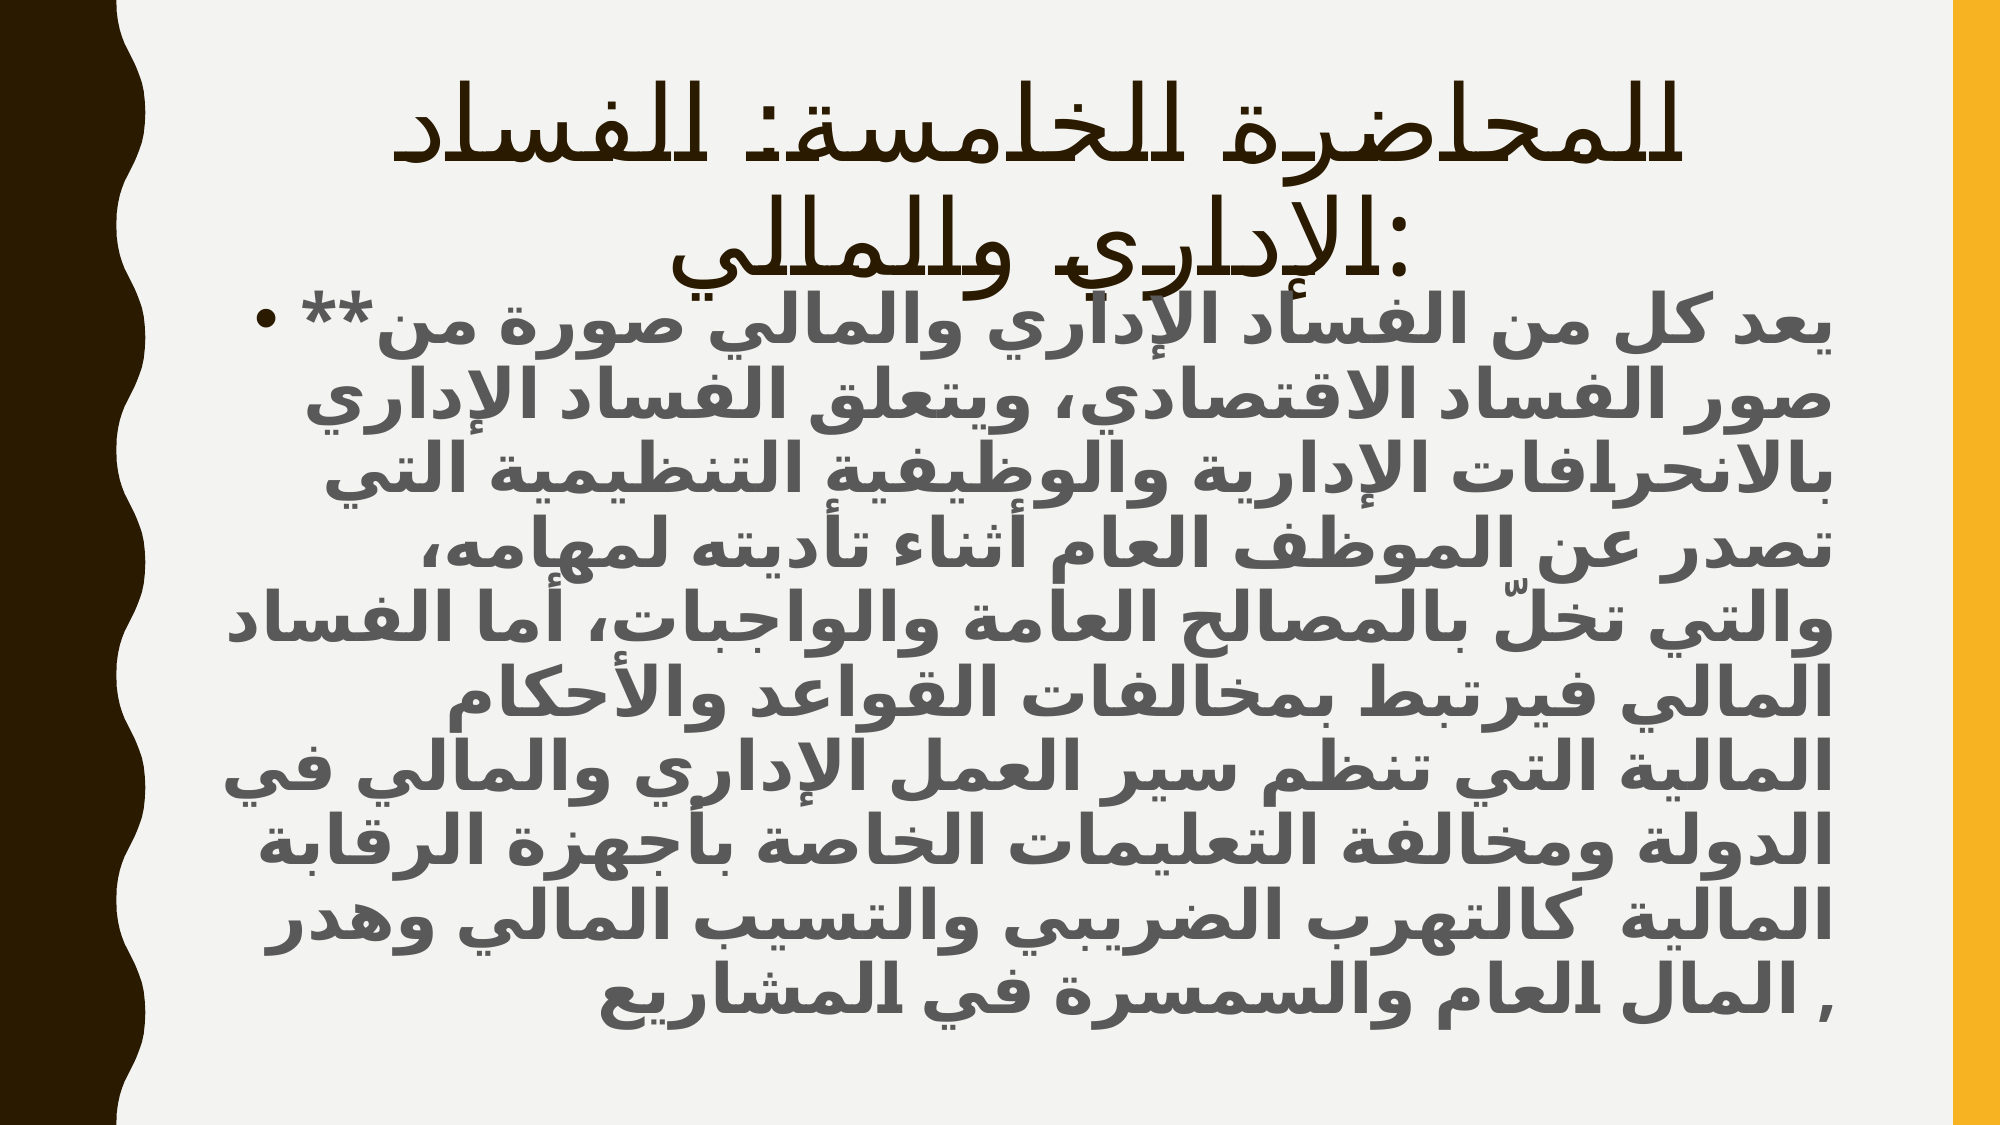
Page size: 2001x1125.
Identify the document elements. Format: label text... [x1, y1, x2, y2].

list **يعد كل من الفساد الإداري والمالي صورة من صور الفساد الاقتصادي، ويتعلق الفساد الإداري بالانحرافات الإدارية والوظيفية التنظيمية التي تصدر عن الموظف العام أثناء تأديته لمهامه، والتي تخلّ بالمصالح العامة والواجبات، أما الفساد المالي فيرتبط بمخالفات القواعد والأحكام المالية التي تنظم سير العمل الإداري والمالي في الدولة ومخالفة التعليمات الخاصة بأجهزة الرقابة المالية كالتهرب الضريبي والتسيب المالي وهدر المال العام والسمسرة في المشاريع , [137, 276, 1863, 1066]
title المحاضرة الخامسة: الفساد الإداري والمالي: [205, 62, 1876, 308]
